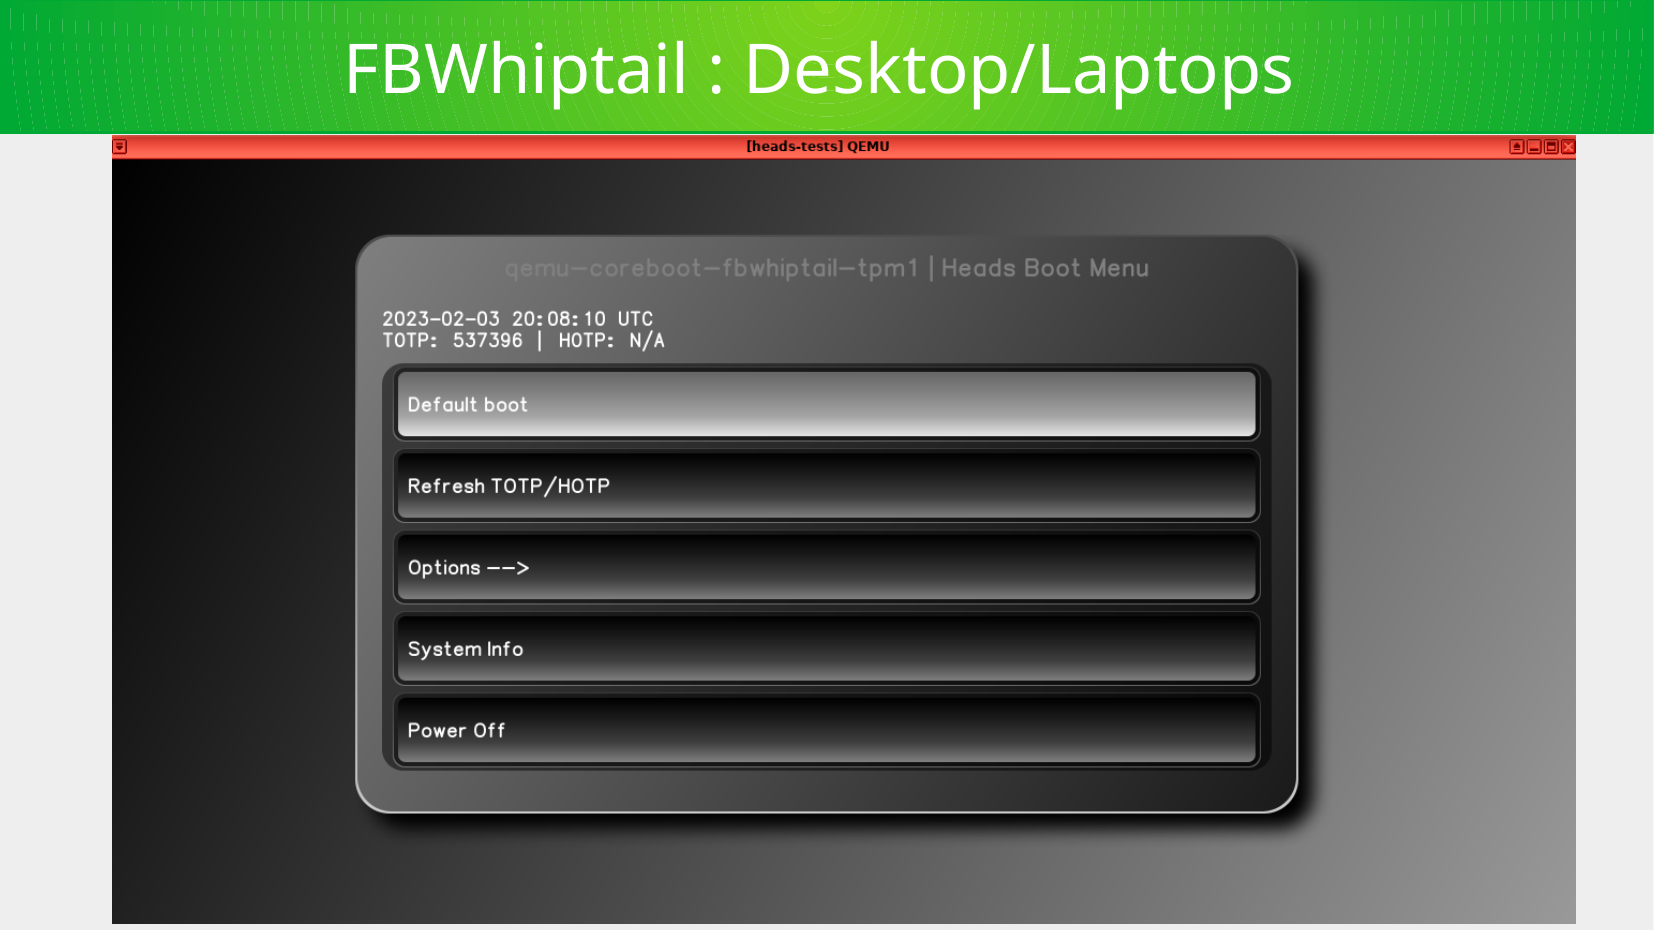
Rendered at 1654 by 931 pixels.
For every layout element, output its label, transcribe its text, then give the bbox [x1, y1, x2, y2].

picture [112, 135, 1576, 924]
title FBWhiptail : Desktop/Laptops [73, 14, 1565, 119]
